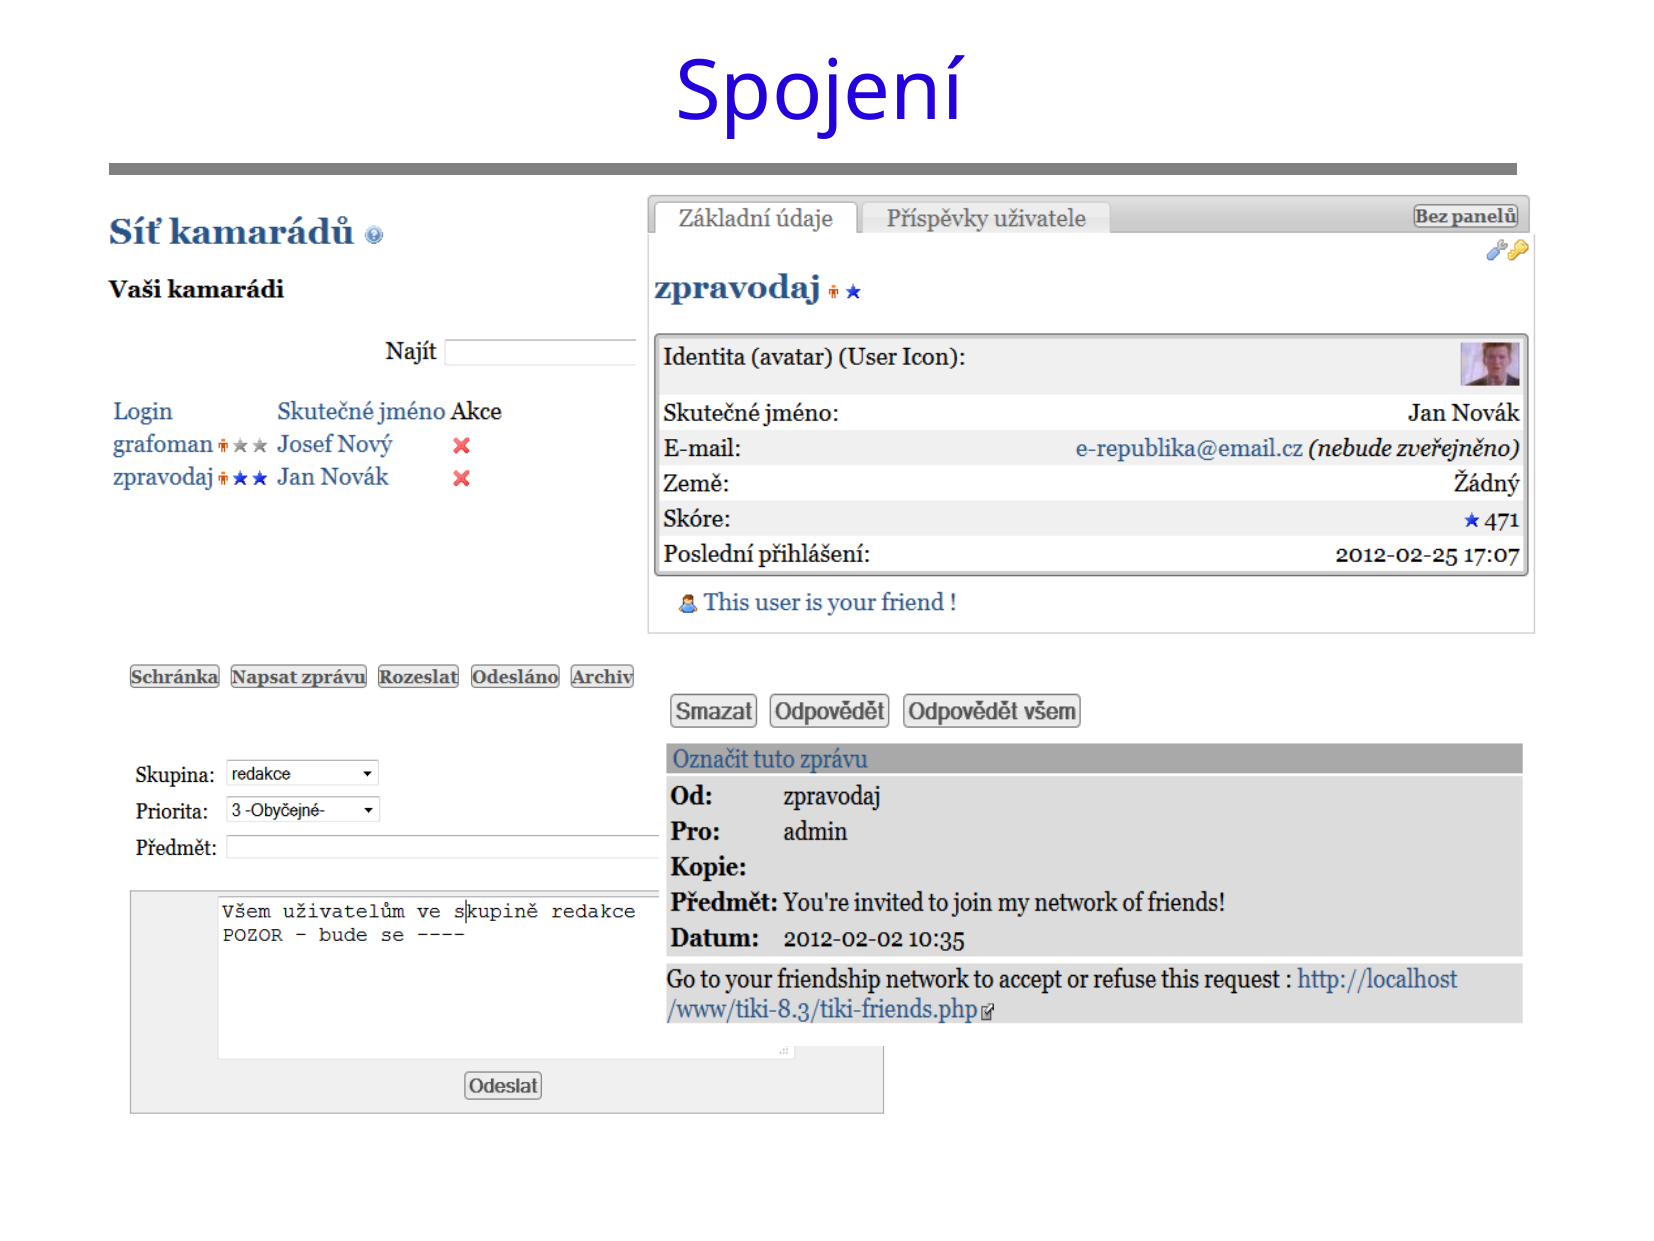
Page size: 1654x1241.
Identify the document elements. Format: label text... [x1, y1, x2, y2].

picture [120, 661, 1533, 1128]
picture [100, 186, 1547, 643]
title Spojení [75, 39, 1564, 135]
